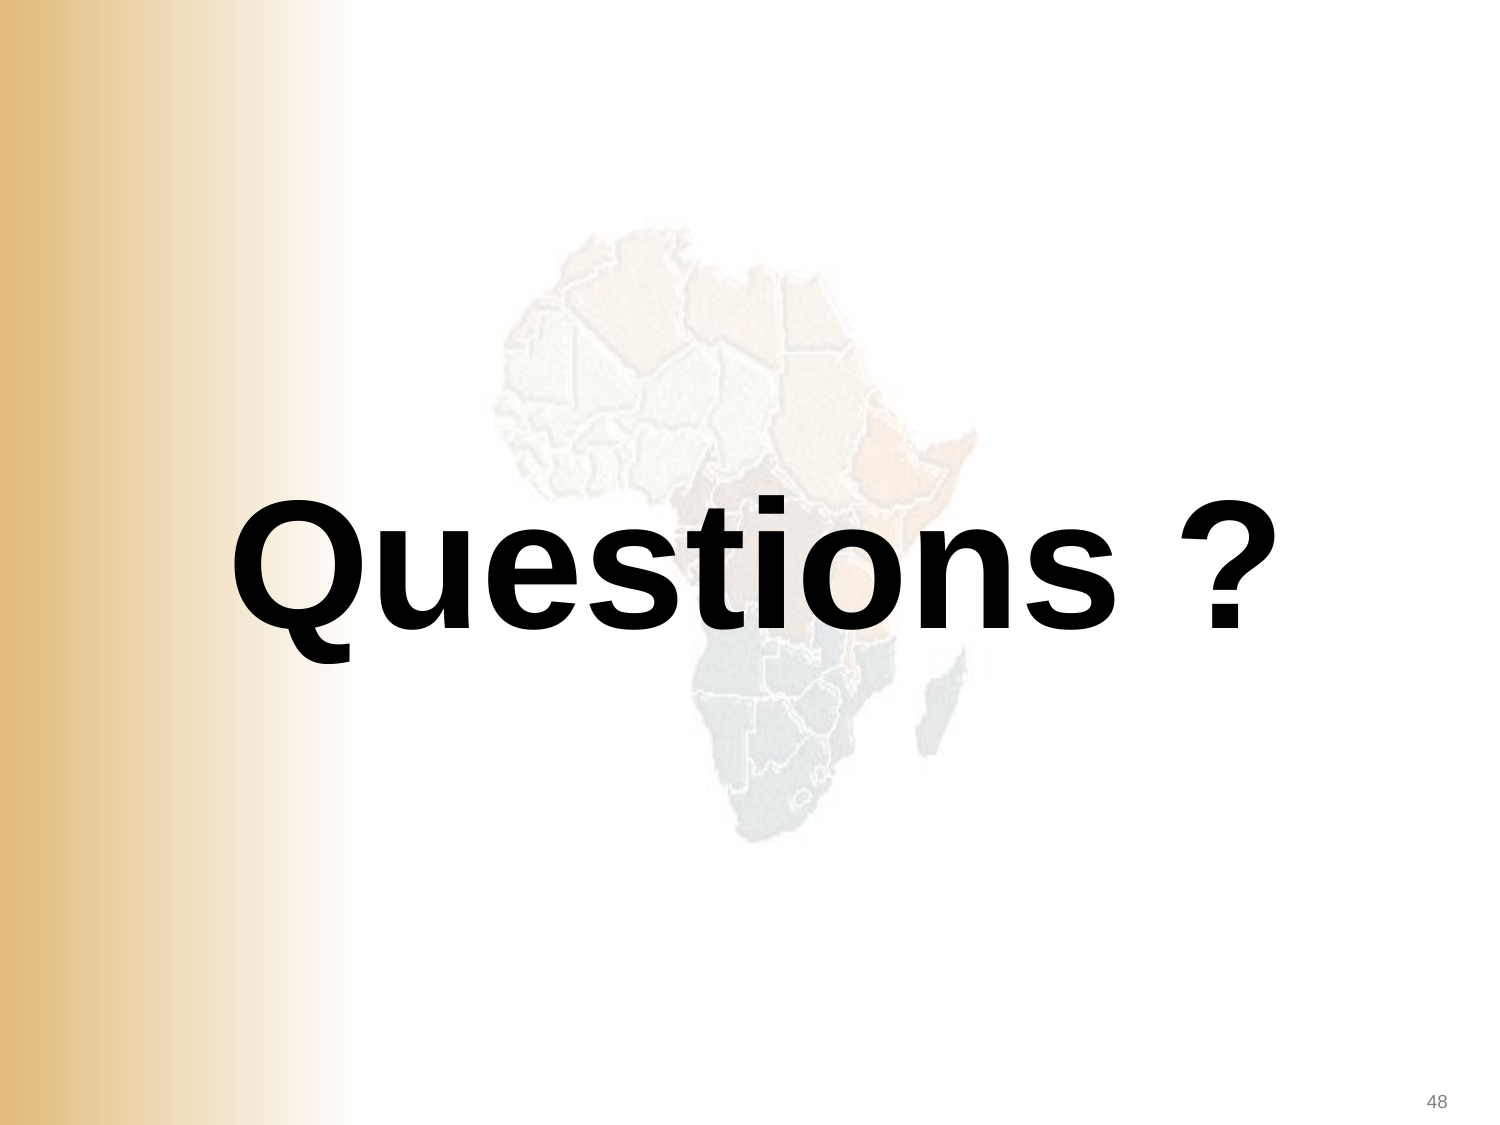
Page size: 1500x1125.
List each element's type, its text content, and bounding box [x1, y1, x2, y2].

picture [0, 0, 1500, 1125]
title Questions ? [117, 467, 1397, 680]
text_box <number> [1380, 1084, 1494, 1120]
